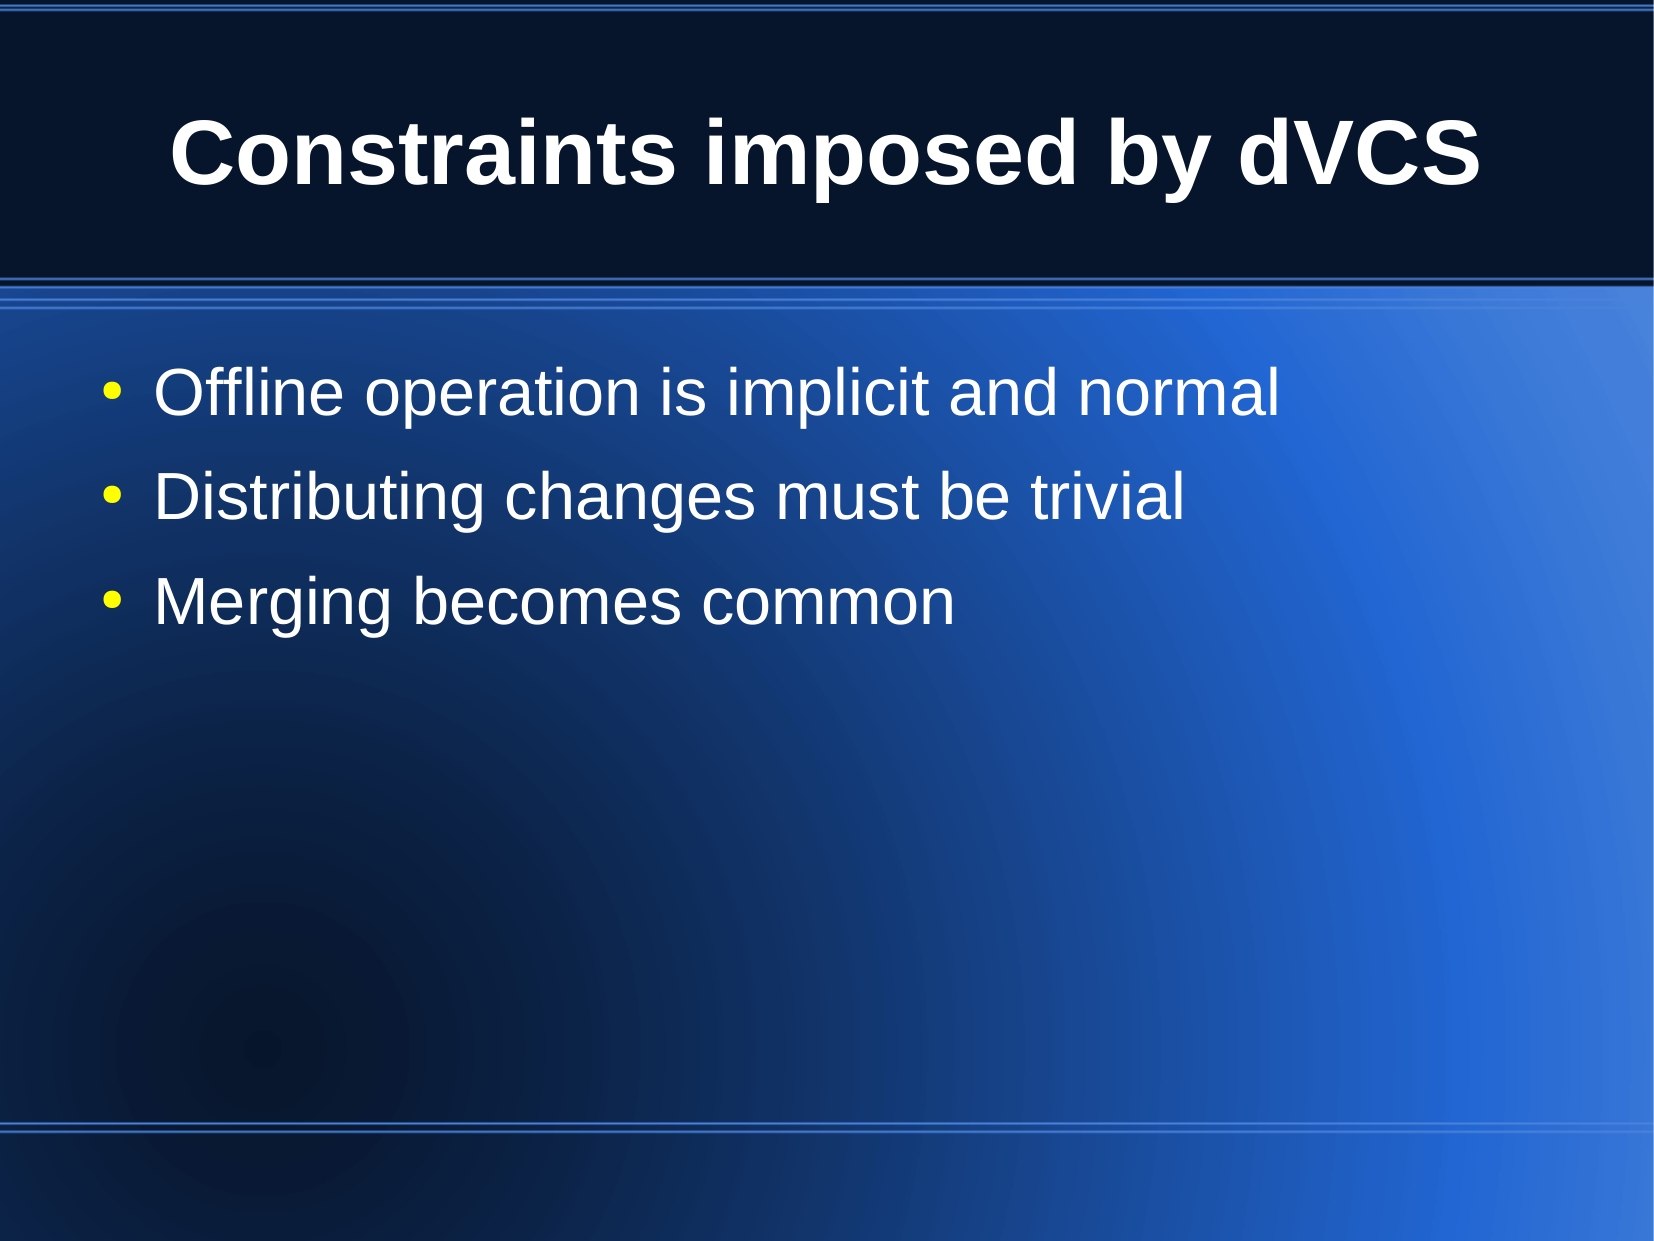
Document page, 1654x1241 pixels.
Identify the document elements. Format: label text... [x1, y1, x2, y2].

picture [0, 0, 1654, 1241]
title Constraints imposed by dVCS [82, 56, 1571, 250]
list Offline operation is implicit and normal Distributing changes must be trivial Merging becomes common [82, 355, 1571, 1043]
